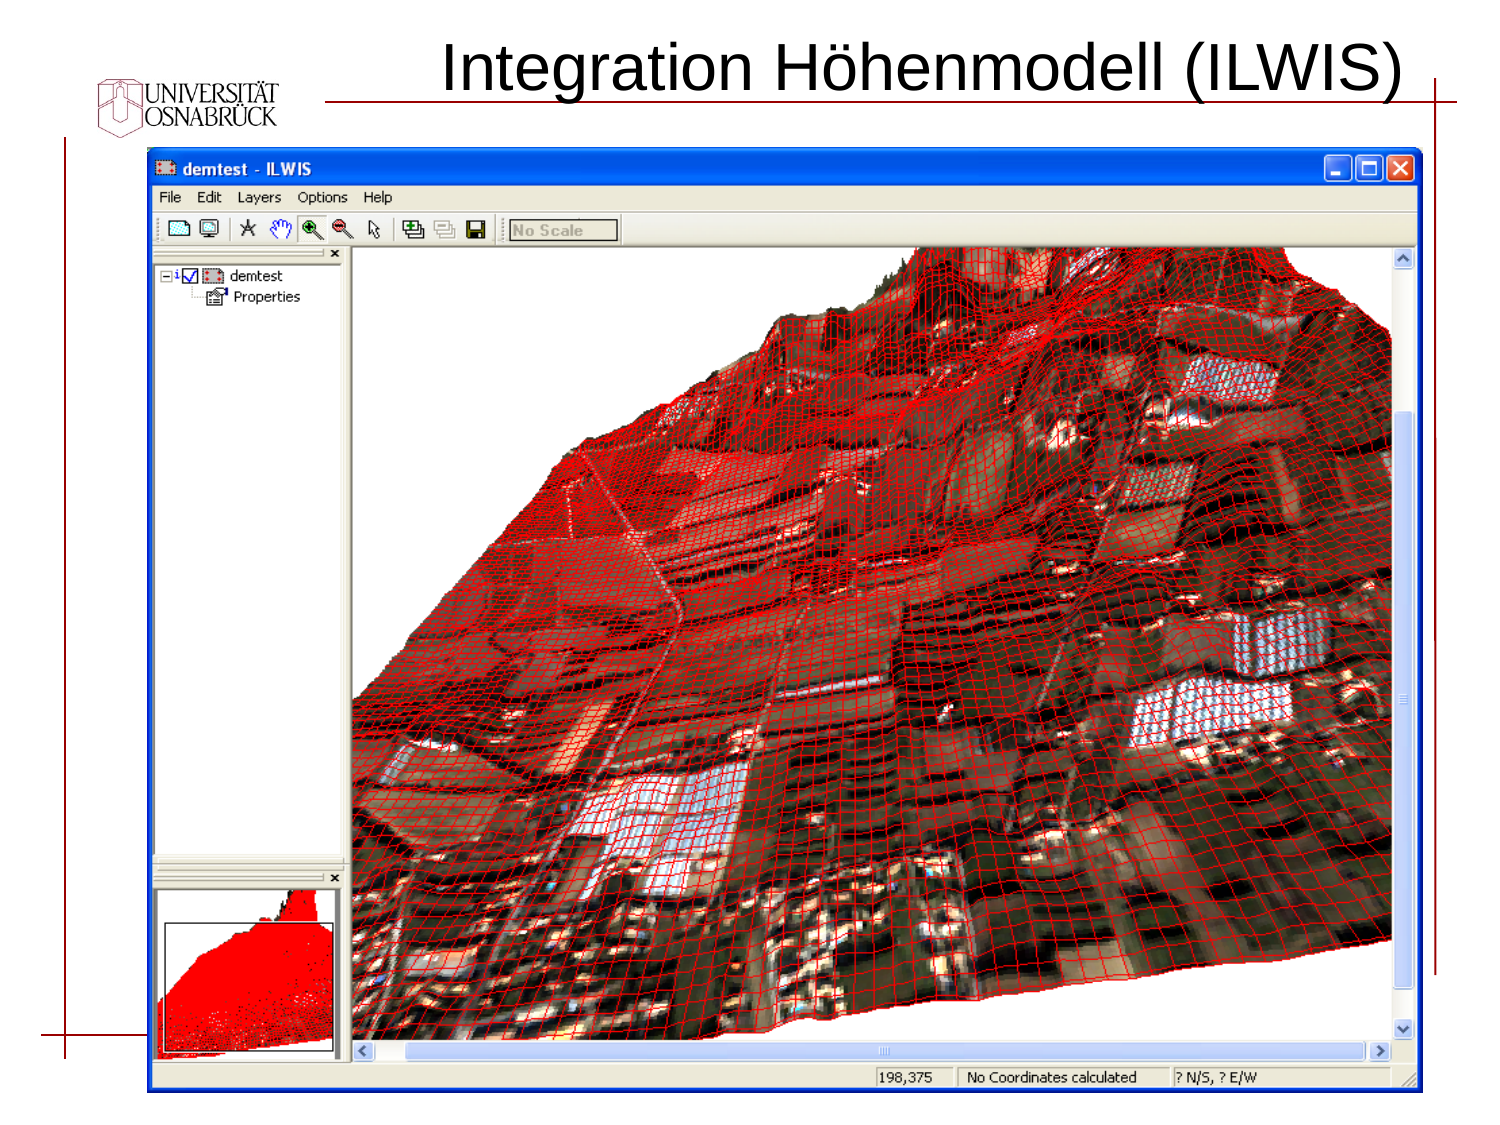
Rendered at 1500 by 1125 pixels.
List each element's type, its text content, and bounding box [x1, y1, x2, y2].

title Integration Höhenmodell (ILWIS) [413, 4, 1421, 130]
picture [147, 147, 1423, 1093]
picture [97, 79, 279, 138]
